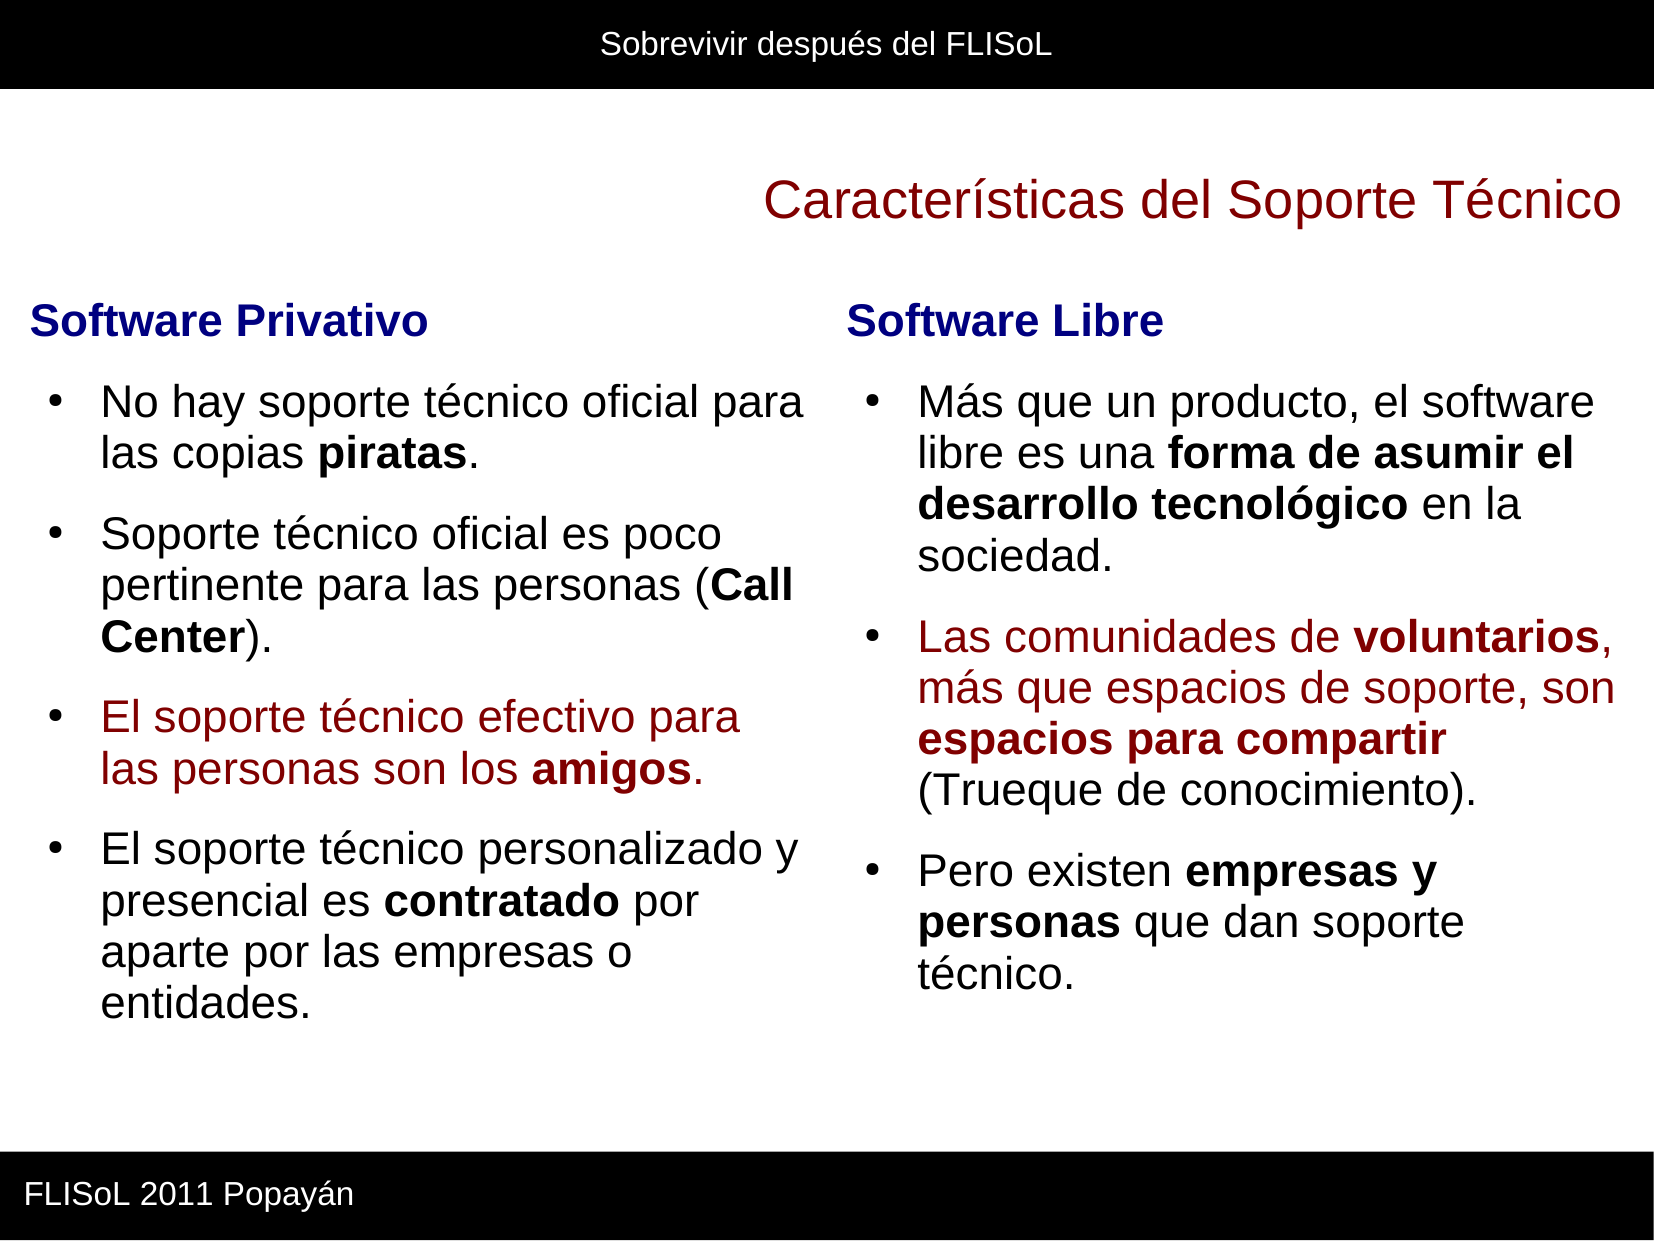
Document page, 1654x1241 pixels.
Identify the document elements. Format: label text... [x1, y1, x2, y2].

title Características del Soporte Técnico [147, 147, 1625, 252]
list Software Privativo No hay soporte técnico oficial para las copias piratas. Soporte técnico oficial es poco pertinente para las personas (Call Center). El soporte técnico efectivo para las personas son los amigos. El soporte técnico personalizado y presencial es contratado por aparte por las empresas o entidades. [29, 295, 808, 1122]
list Software Libre Más que un producto, el software libre es una forma de asumir el desarrollo tecnológico en la sociedad. Las comunidades de voluntarios, más que espacios de soporte, son espacios para compartir (Trueque de conocimiento). Pero existen empresas y personas que dan soporte técnico. [846, 295, 1625, 1122]
